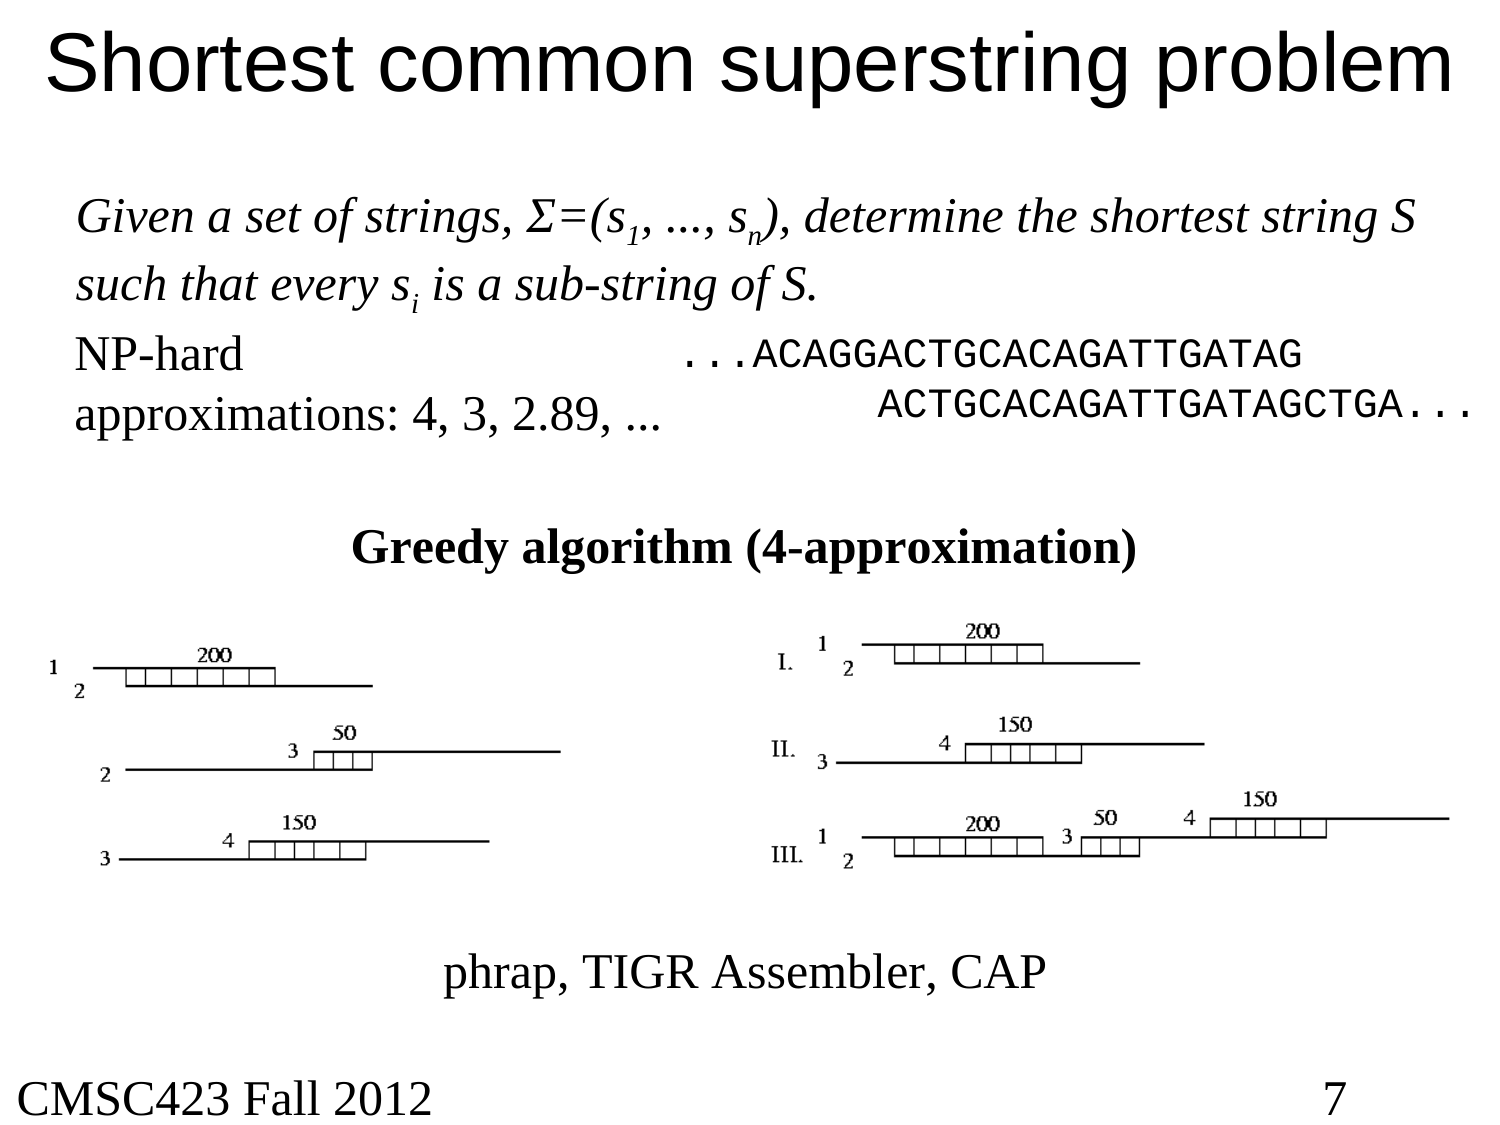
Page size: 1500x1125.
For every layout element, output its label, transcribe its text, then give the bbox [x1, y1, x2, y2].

title Shortest common superstring problem [0, 8, 1500, 117]
text_box Greedy algorithm (4-approximation) [335, 505, 1153, 582]
text_box Given a set of strings, Σ=(s1, ..., sn), determine the shortest string S such that every si is a sub-string of S. [60, 174, 1432, 318]
text_box NP-hard approximations: 4, 3, 2.89, ... [59, 312, 691, 448]
picture [31, 630, 601, 881]
text_box phrap, TIGR Assembler, CAP [428, 930, 1063, 1007]
picture [755, 605, 1500, 886]
text_box ...ACAGGACTGCACAGATTGATAG ACTGCACAGATTGATAGCTGA... [662, 318, 1493, 434]
